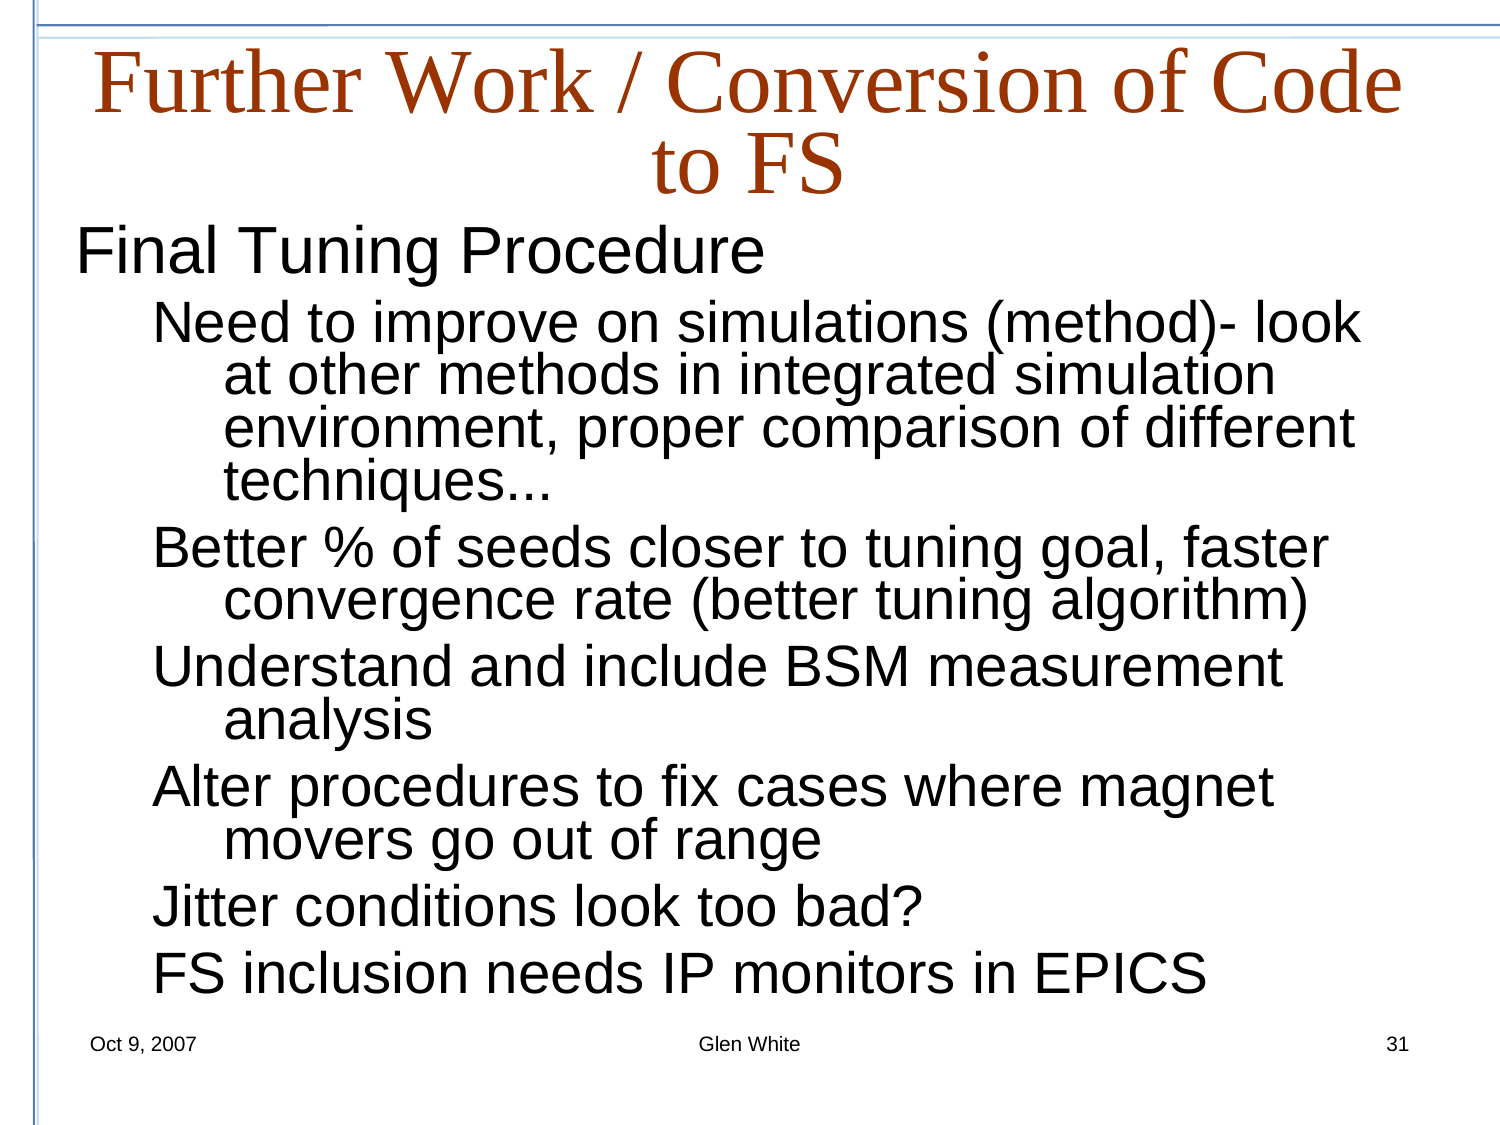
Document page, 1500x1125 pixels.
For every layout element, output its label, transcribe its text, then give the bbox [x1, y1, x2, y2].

list Final Tuning Procedure Need to improve on simulations (method)- look at other methods in integrated simulation environment, proper comparison of different techniques... Better % of seeds closer to tuning goal, faster convergence rate (better tuning algorithm) Understand and include BSM measurement analysis Alter procedures to fix cases where magnet movers go out of range Jitter conditions look too bad? FS inclusion needs IP monitors in EPICS [74, 224, 1425, 1019]
title Further Work / Conversion of Code to FS [75, 37, 1425, 221]
